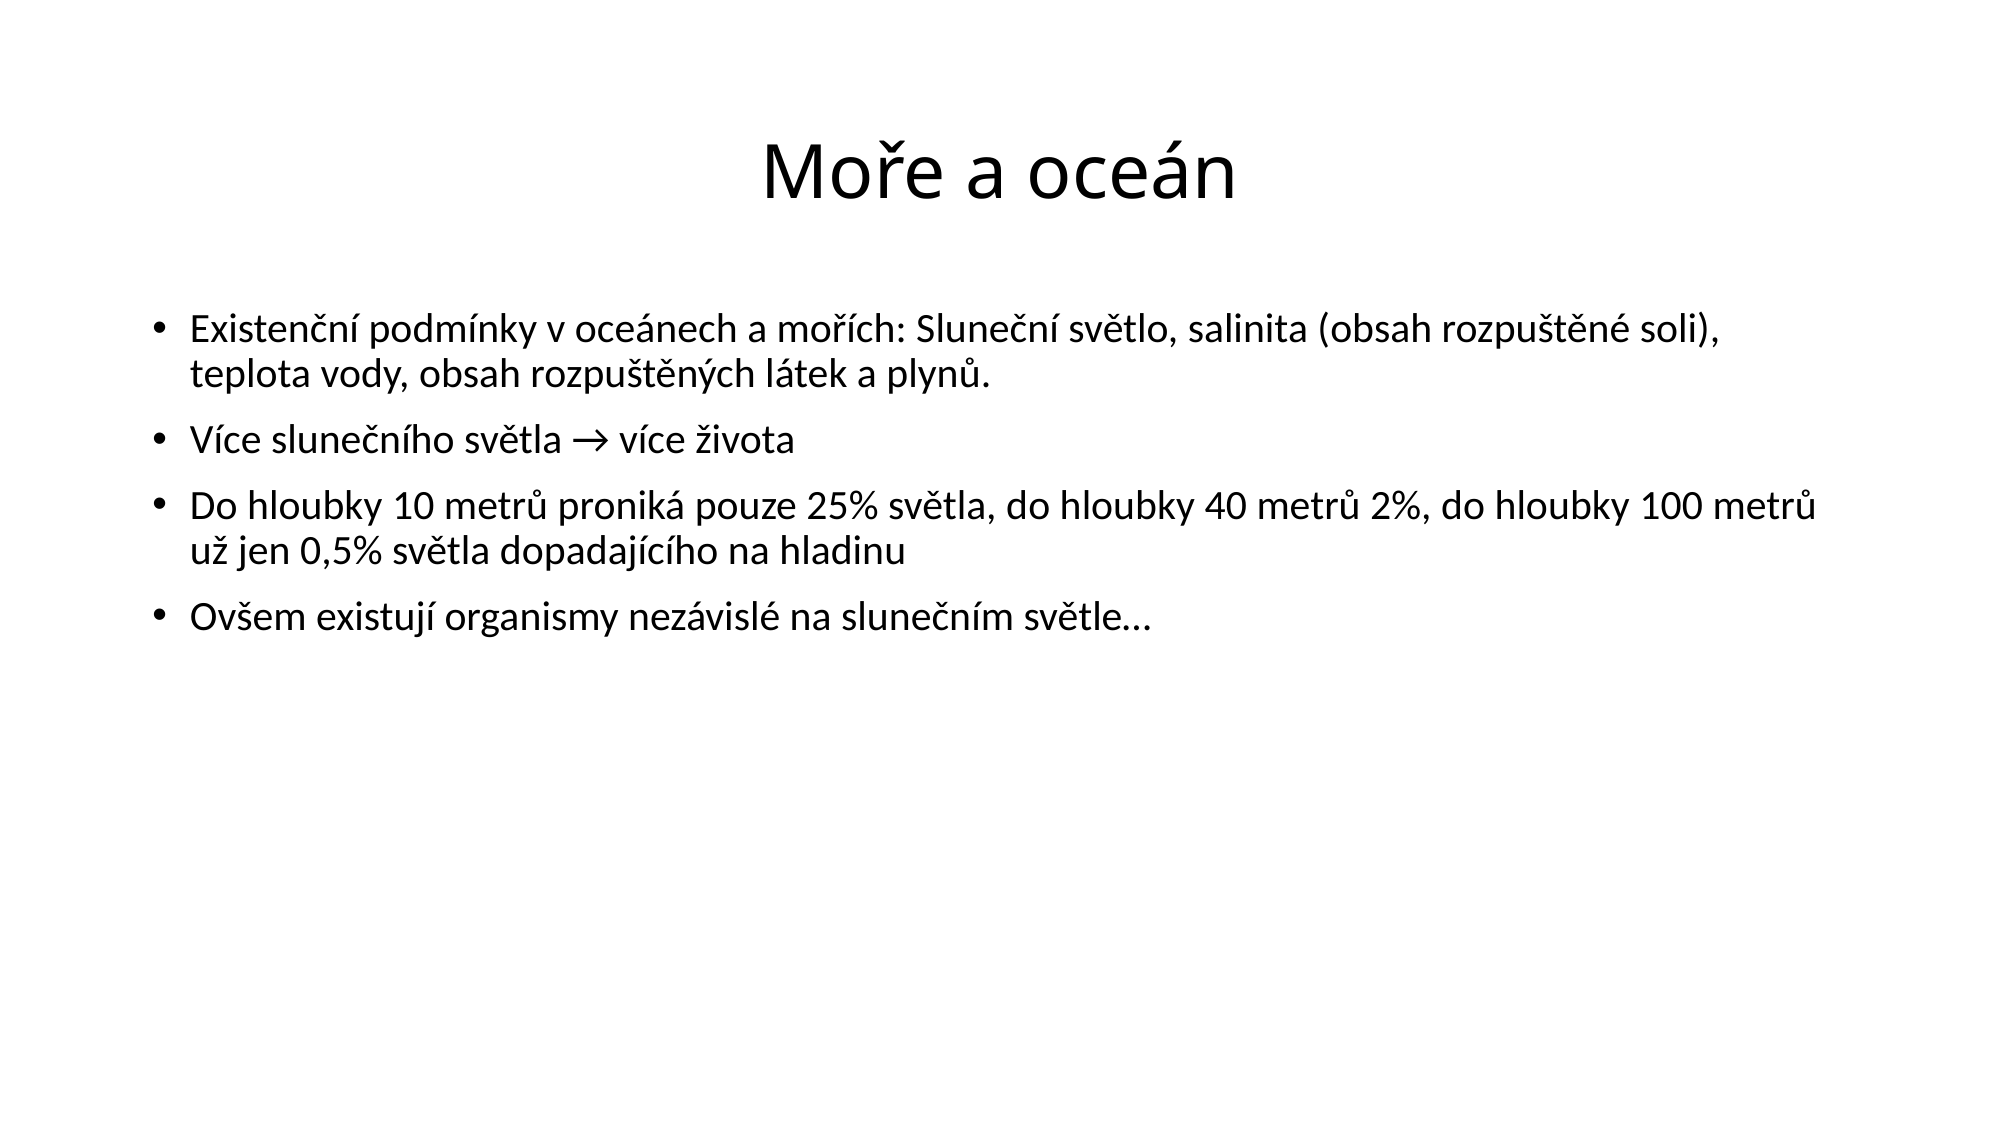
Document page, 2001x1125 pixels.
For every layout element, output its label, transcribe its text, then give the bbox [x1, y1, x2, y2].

list Existenční podmínky v oceánech a mořích: Sluneční světlo, salinita (obsah rozpuštěné soli), teplota vody, obsah rozpuštěných látek a plynů. Více slunečního světla → více života Do hloubky 10 metrů proniká pouze 25% světla, do hloubky 40 metrů 2%, do hloubky 100 metrů už jen 0,5% světla dopadajícího na hladinu Ovšem existují organismy nezávislé na slunečním světle… [137, 299, 1863, 1014]
title Moře a oceán [137, 59, 1863, 278]
